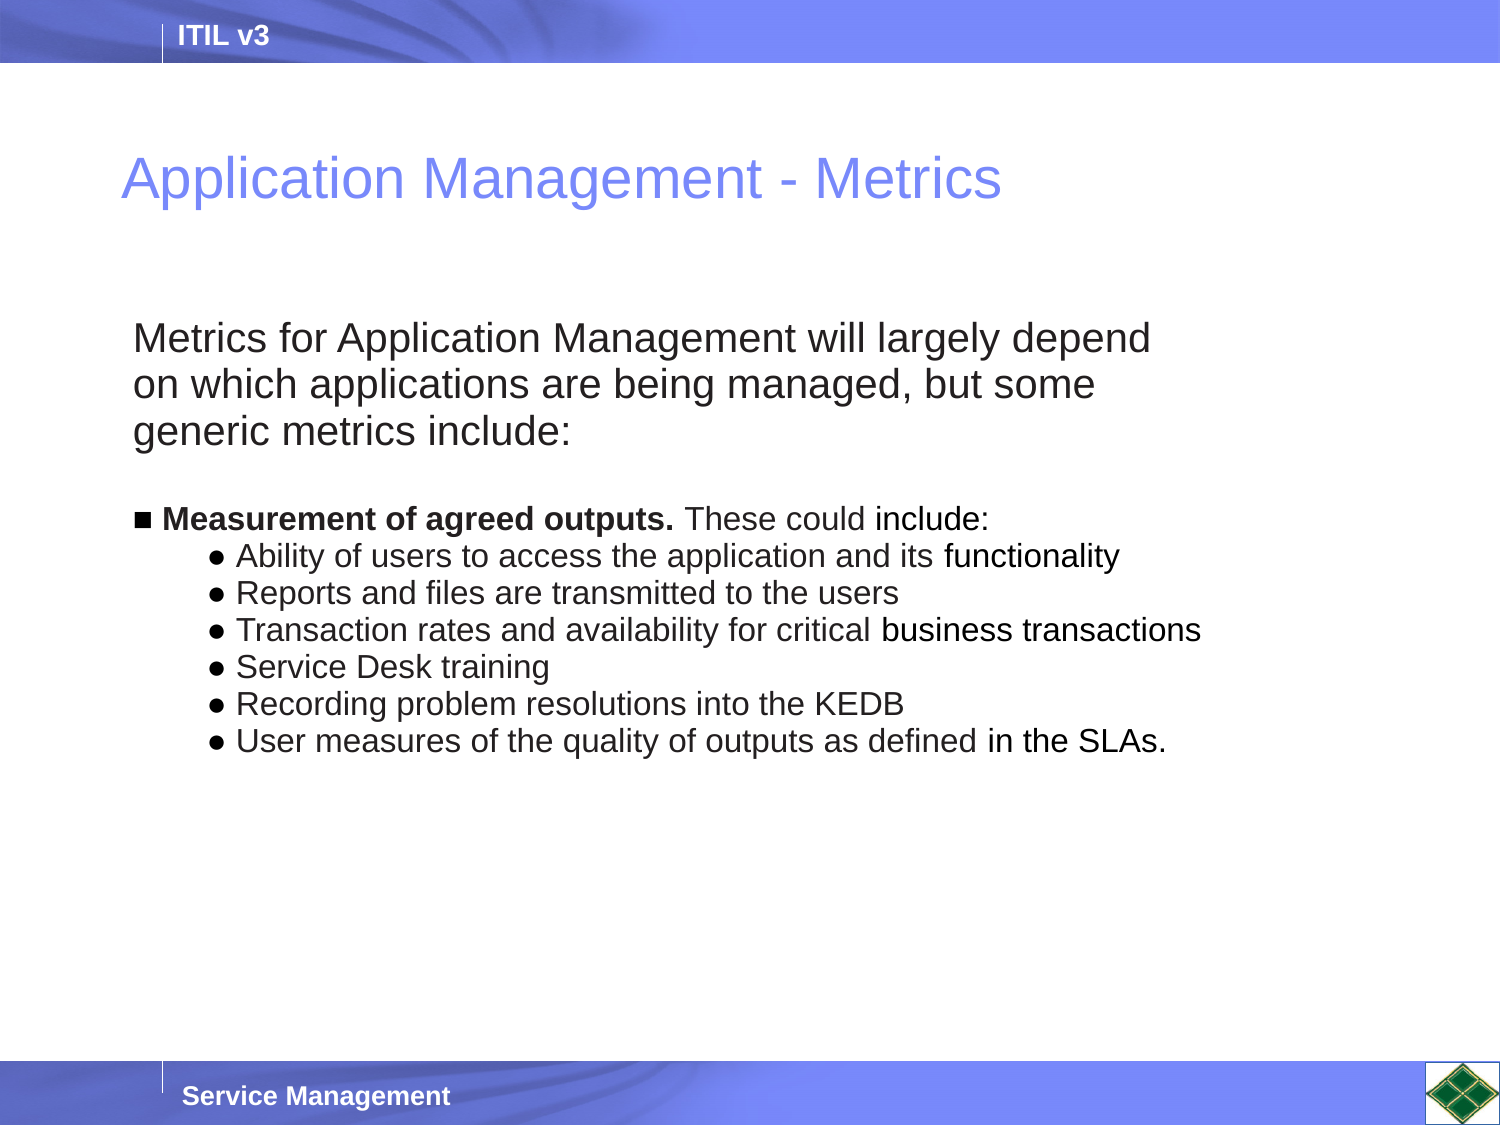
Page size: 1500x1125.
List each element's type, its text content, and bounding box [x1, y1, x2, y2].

text_box Metrics for Application Management will largely depend on which applications are being managed, but some generic metrics include: ■ Measurement of agreed outputs. These could include: ● Ability of users to access the application and its functionality ● Reports and files are transmitted to the users ● Transaction rates and availability for critical business transactions ● Service Desk training ● Recording problem resolutions into the KEDB ● User measures of the quality of outputs as defined in the SLAs. [118, 307, 1406, 1040]
text_box Application Management - Metrics [106, 143, 1406, 260]
picture [0, 1061, 1500, 1125]
picture [1426, 1063, 1499, 1124]
picture [0, 0, 1500, 63]
